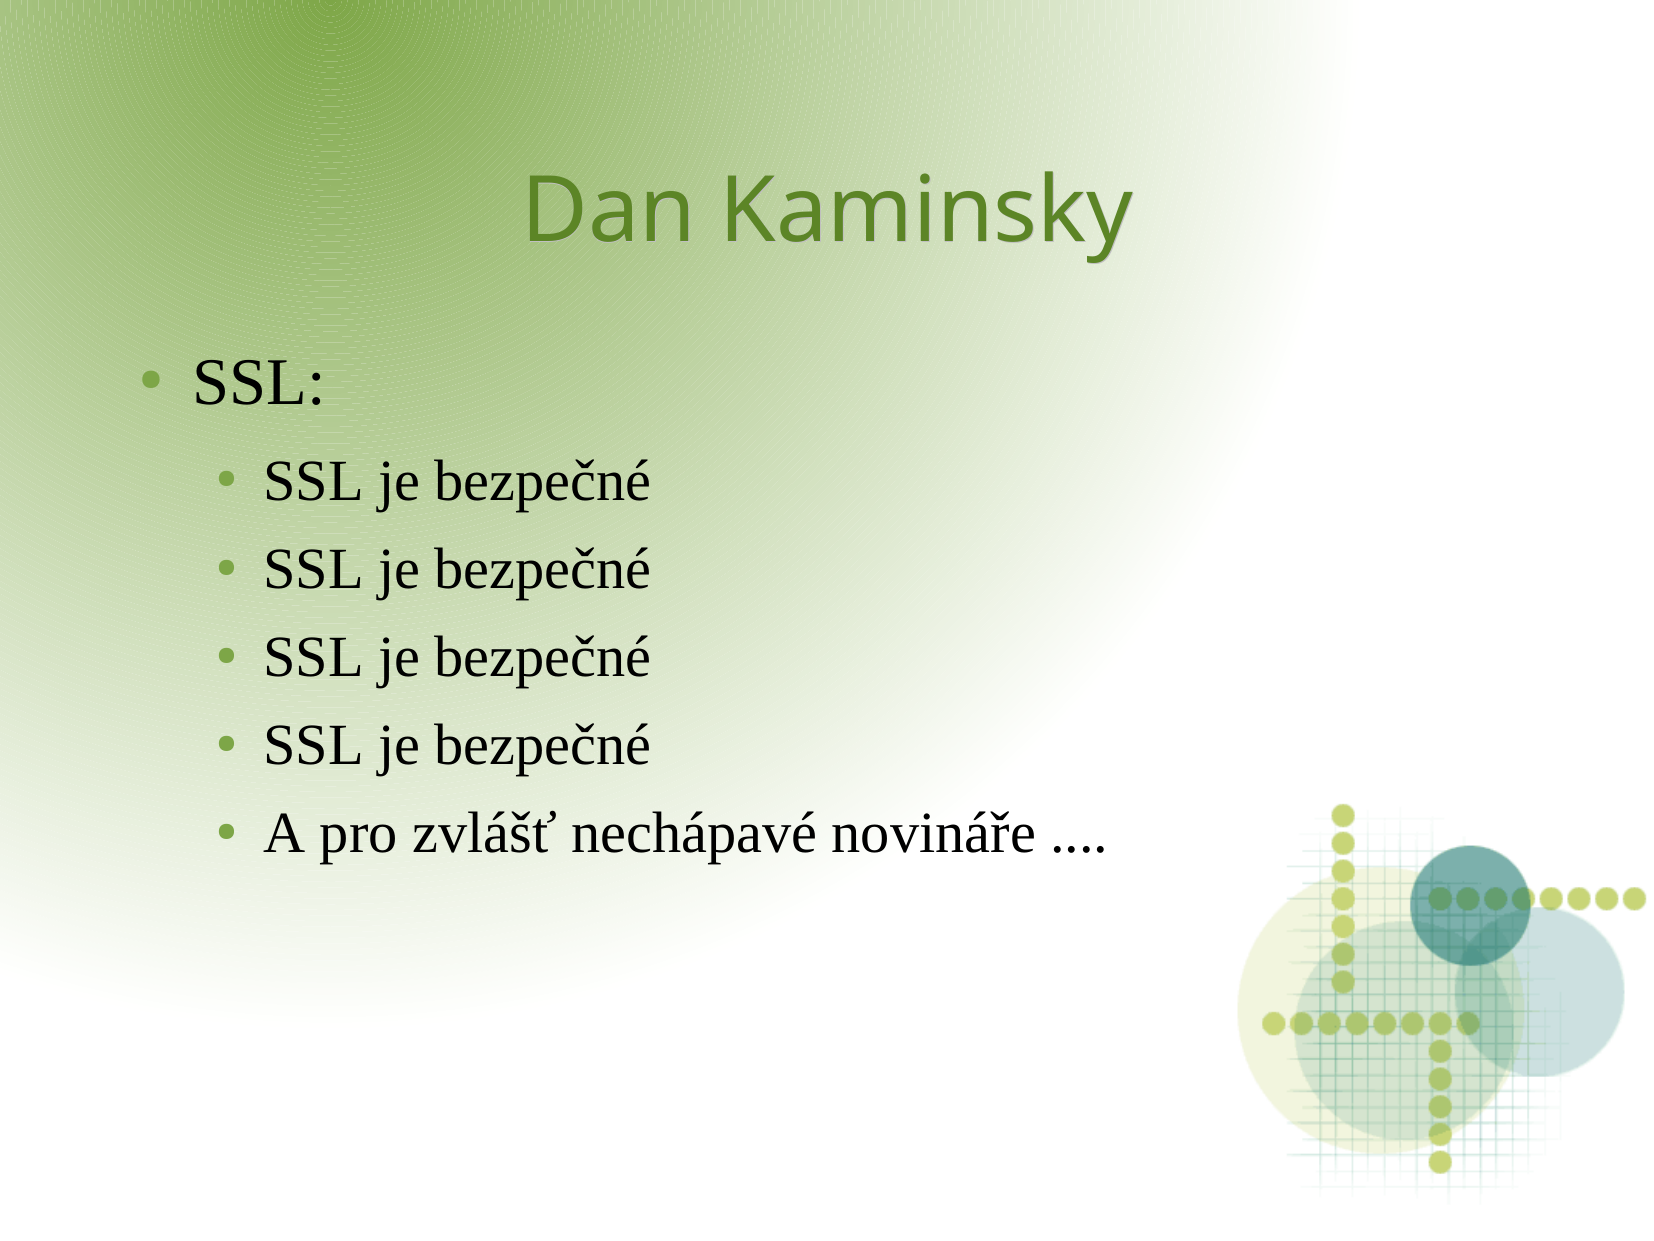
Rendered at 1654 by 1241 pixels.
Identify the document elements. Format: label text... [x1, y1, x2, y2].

list SSL: SSL je bezpečné SSL je bezpečné SSL je bezpečné SSL je bezpečné A pro zvlášť nechápavé novináře .... [121, 344, 1534, 1127]
title Dan Kaminsky [121, 102, 1534, 311]
picture [1224, 792, 1654, 1211]
